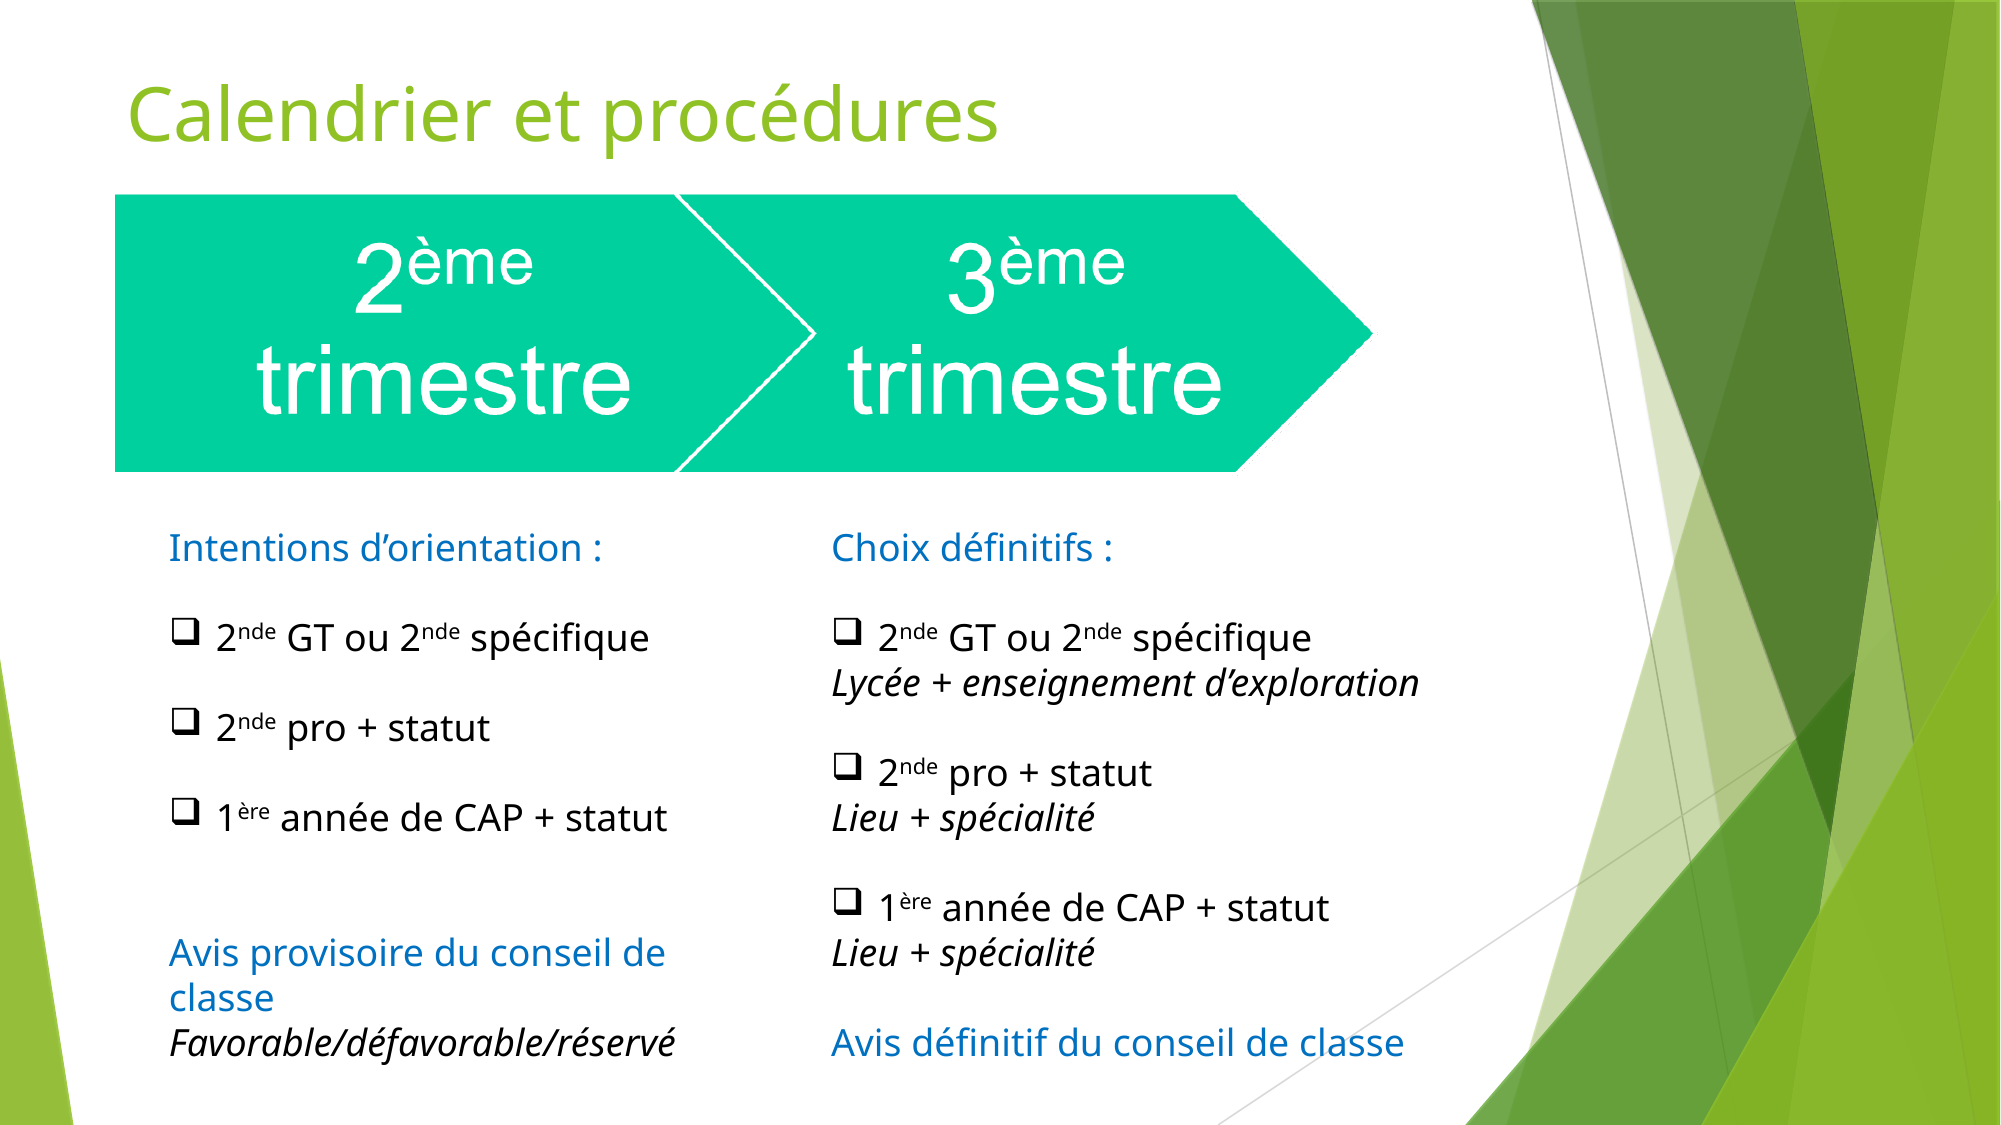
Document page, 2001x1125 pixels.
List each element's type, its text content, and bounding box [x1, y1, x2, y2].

text_box Intentions d’orientation : 2nde GT ou 2nde spécifique 2nde pro + statut 1ère année de CAP + statut Avis provisoire du conseil de classe Favorable/défavorable/réservé [154, 516, 788, 1117]
title Calendrier et procédures [111, 59, 1522, 173]
text_box Choix définitifs : 2nde GT ou 2nde spécifique Lycée + enseignement d’exploration 2nde pro + statut Lieu + spécialité 1ère année de CAP + statut Lieu + spécialité Avis définitif du conseil de classe [816, 516, 1482, 1072]
picture [111, 149, 1378, 517]
